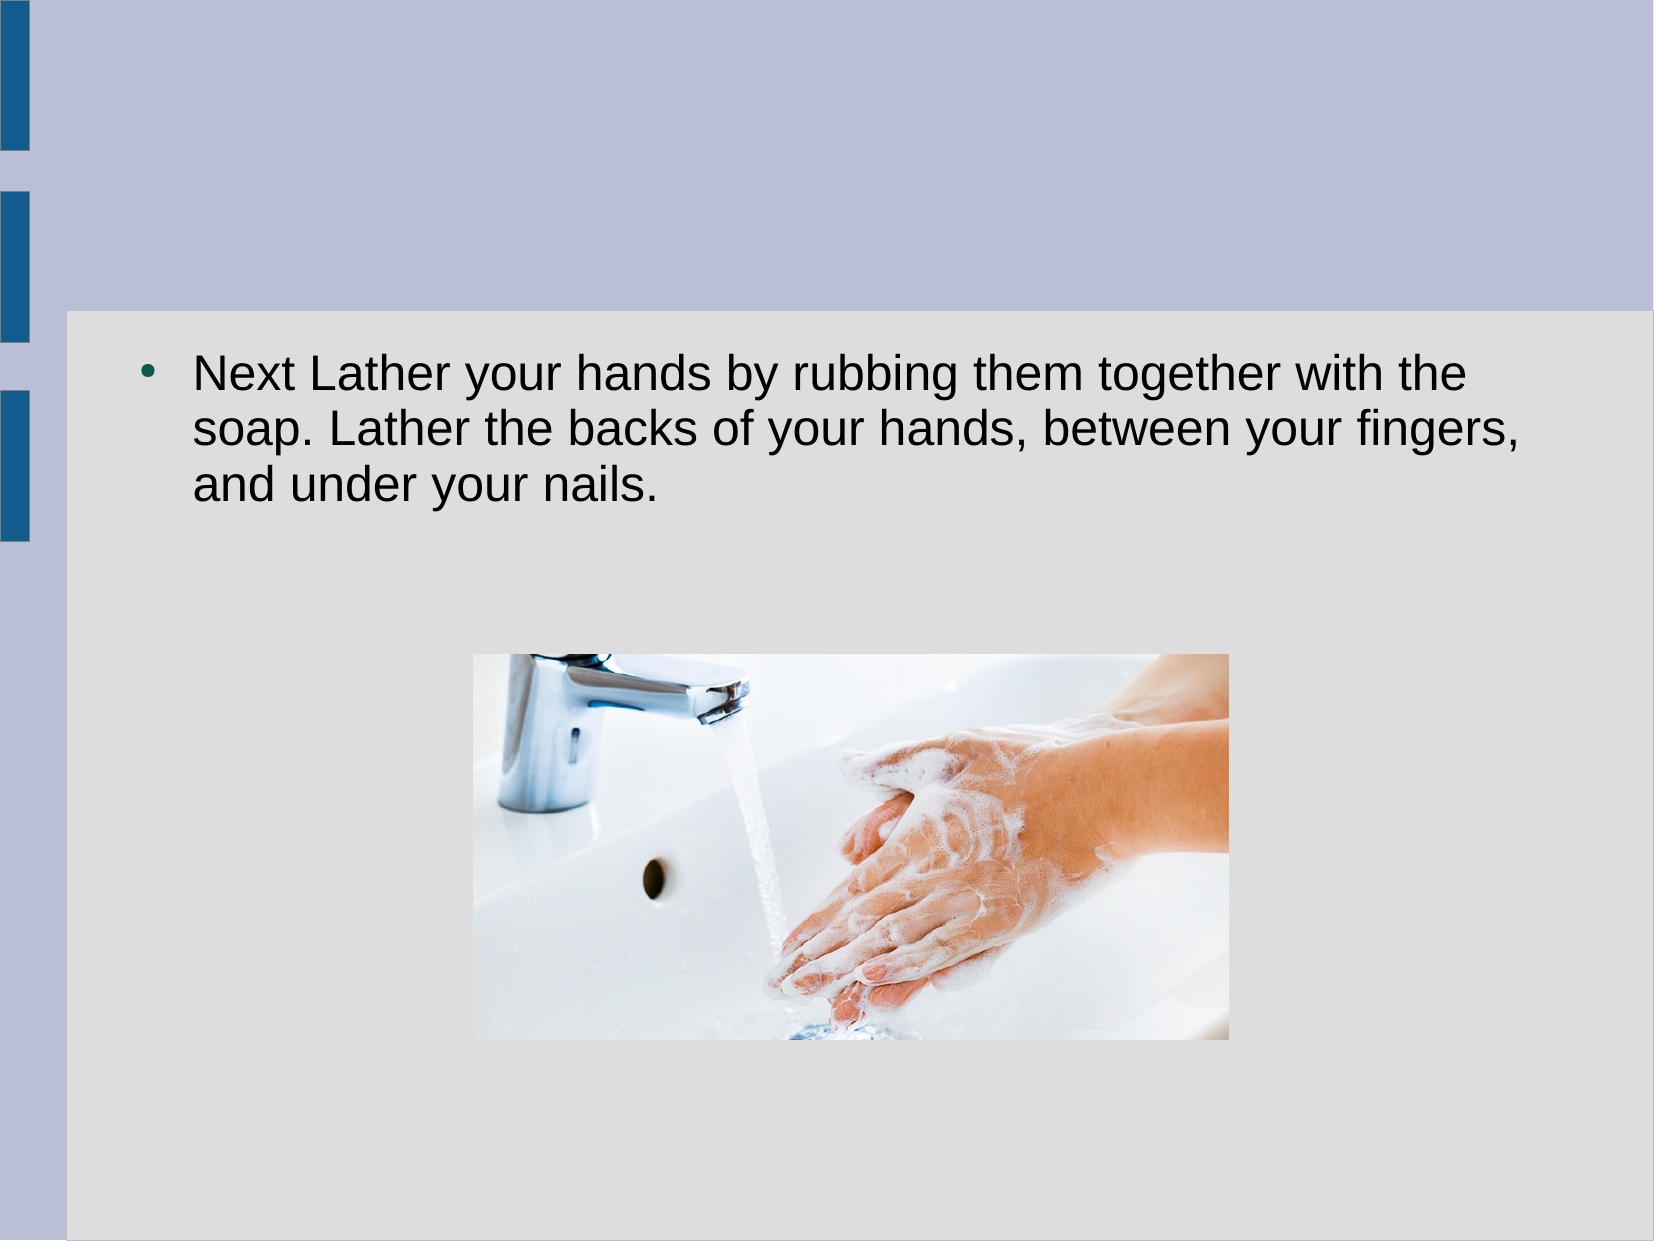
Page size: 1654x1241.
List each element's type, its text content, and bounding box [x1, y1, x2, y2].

list Next Lather your hands by rubbing them together with the soap. Lather the backs of your hands, between your fingers, and under your nails. [121, 344, 1534, 1127]
picture [473, 654, 1229, 1040]
